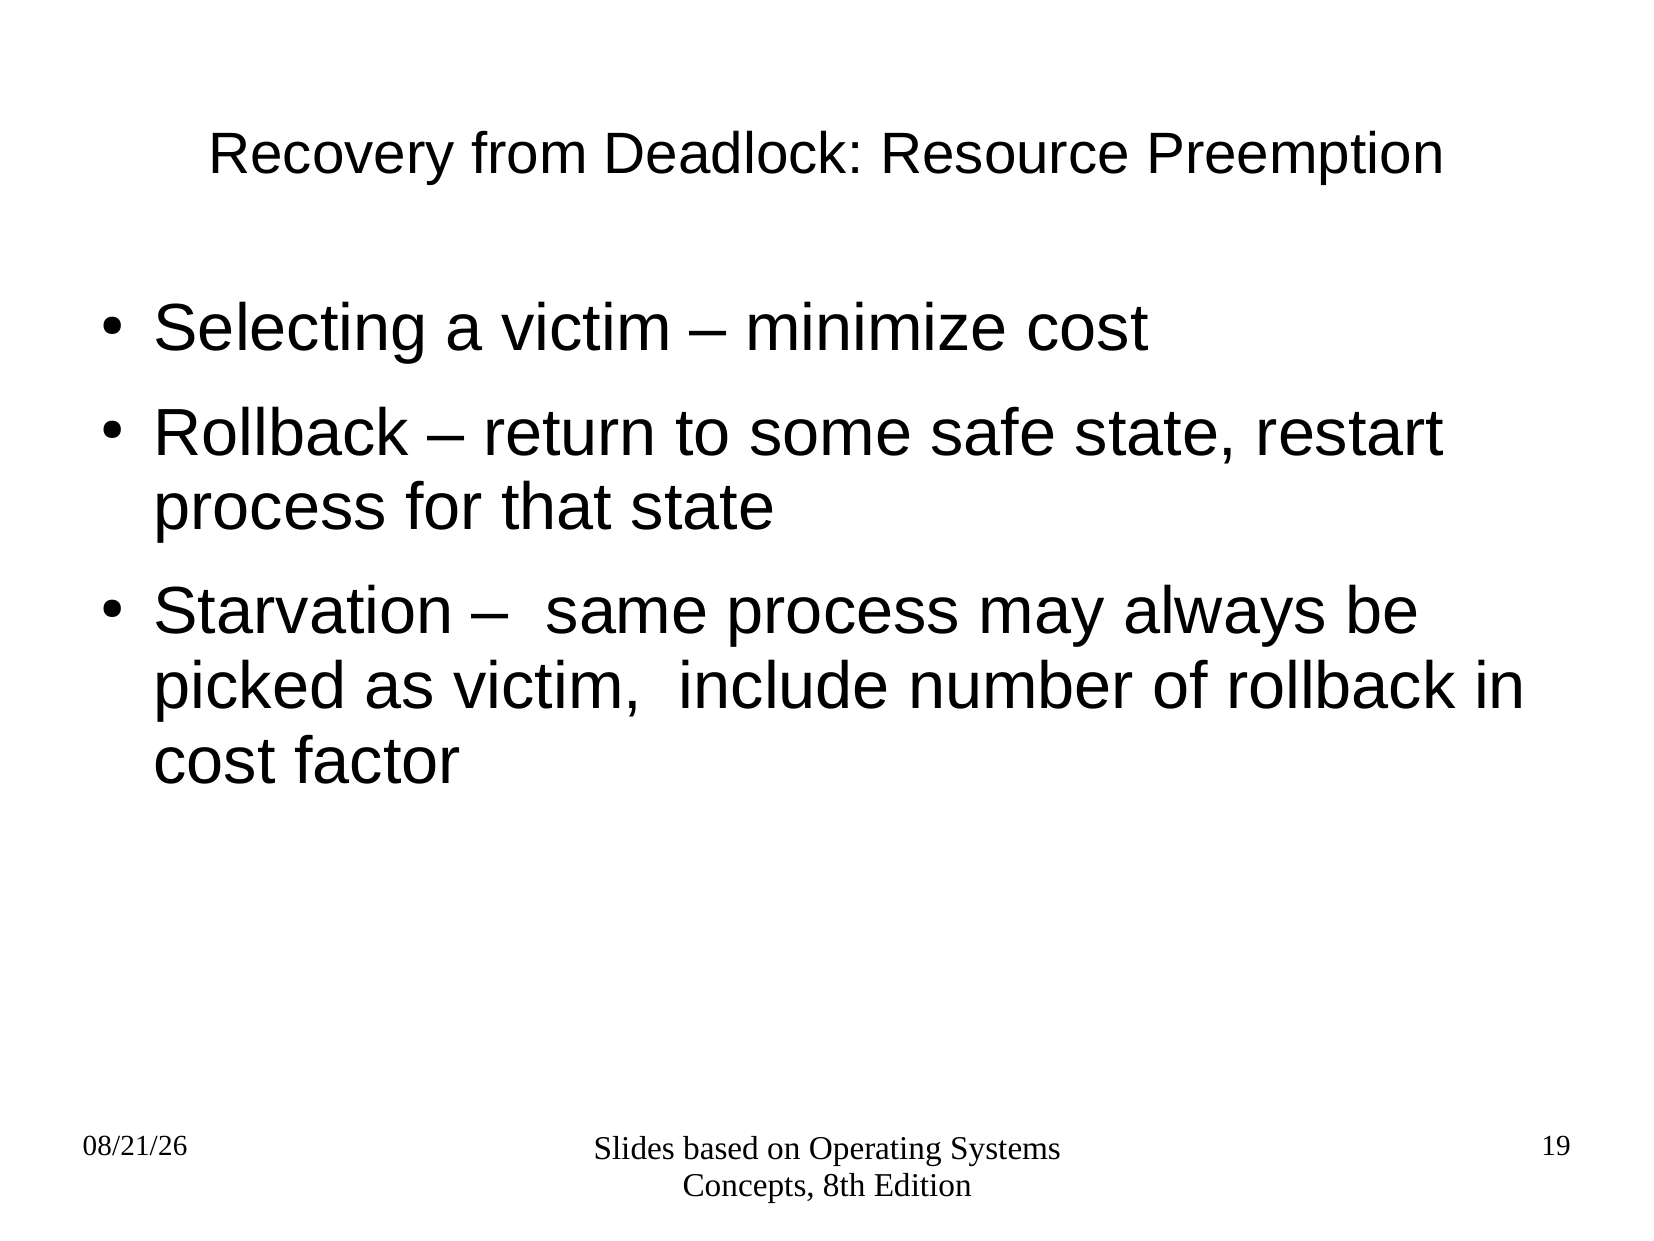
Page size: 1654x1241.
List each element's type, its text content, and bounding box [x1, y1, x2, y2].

title Recovery from Deadlock: Resource Preemption [82, 49, 1571, 257]
list Selecting a victim – minimize cost Rollback – return to some safe state, restart process for that state Starvation – same process may always be picked as victim, include number of rollback in cost factor [82, 290, 1571, 1010]
